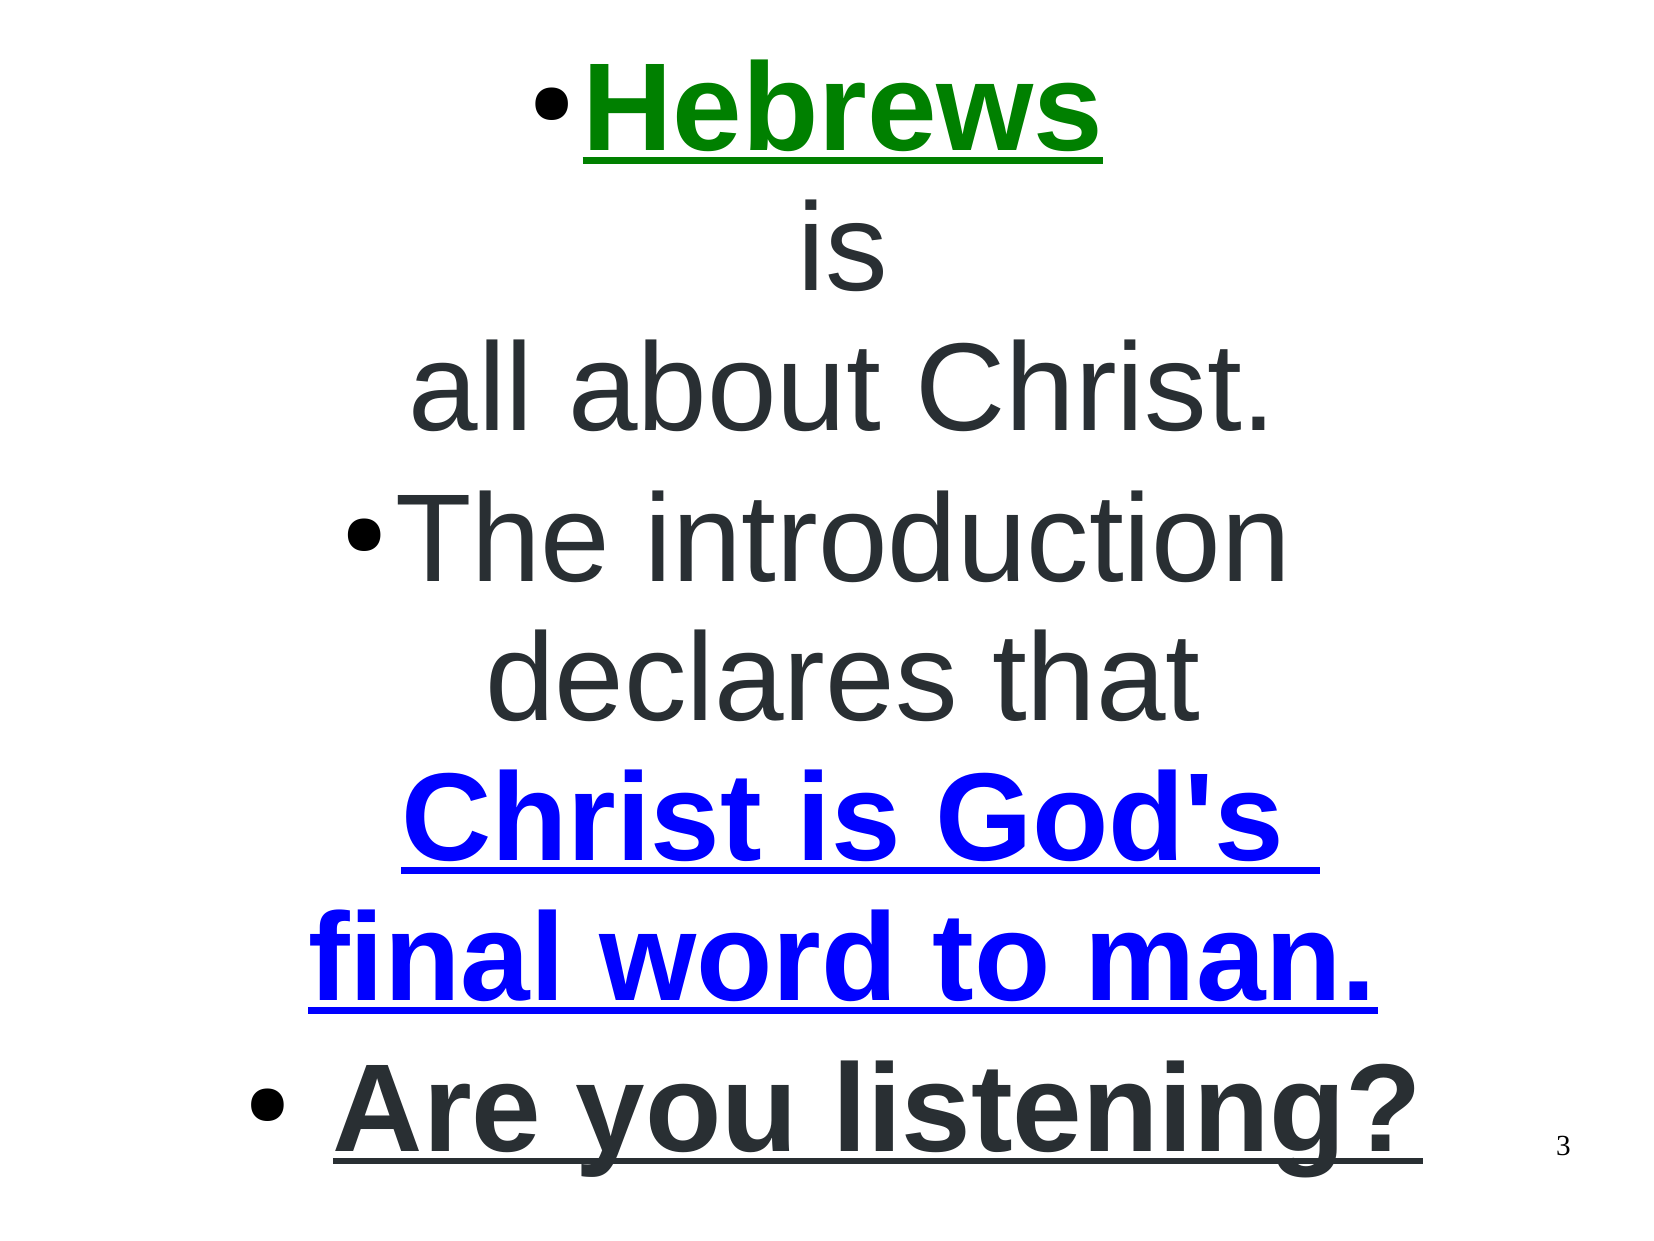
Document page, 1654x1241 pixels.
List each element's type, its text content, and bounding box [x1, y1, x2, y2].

list Hebrews is all about Christ. The introduction declares that Christ is God's final word to man. Are you listening? [37, 37, 1613, 1238]
